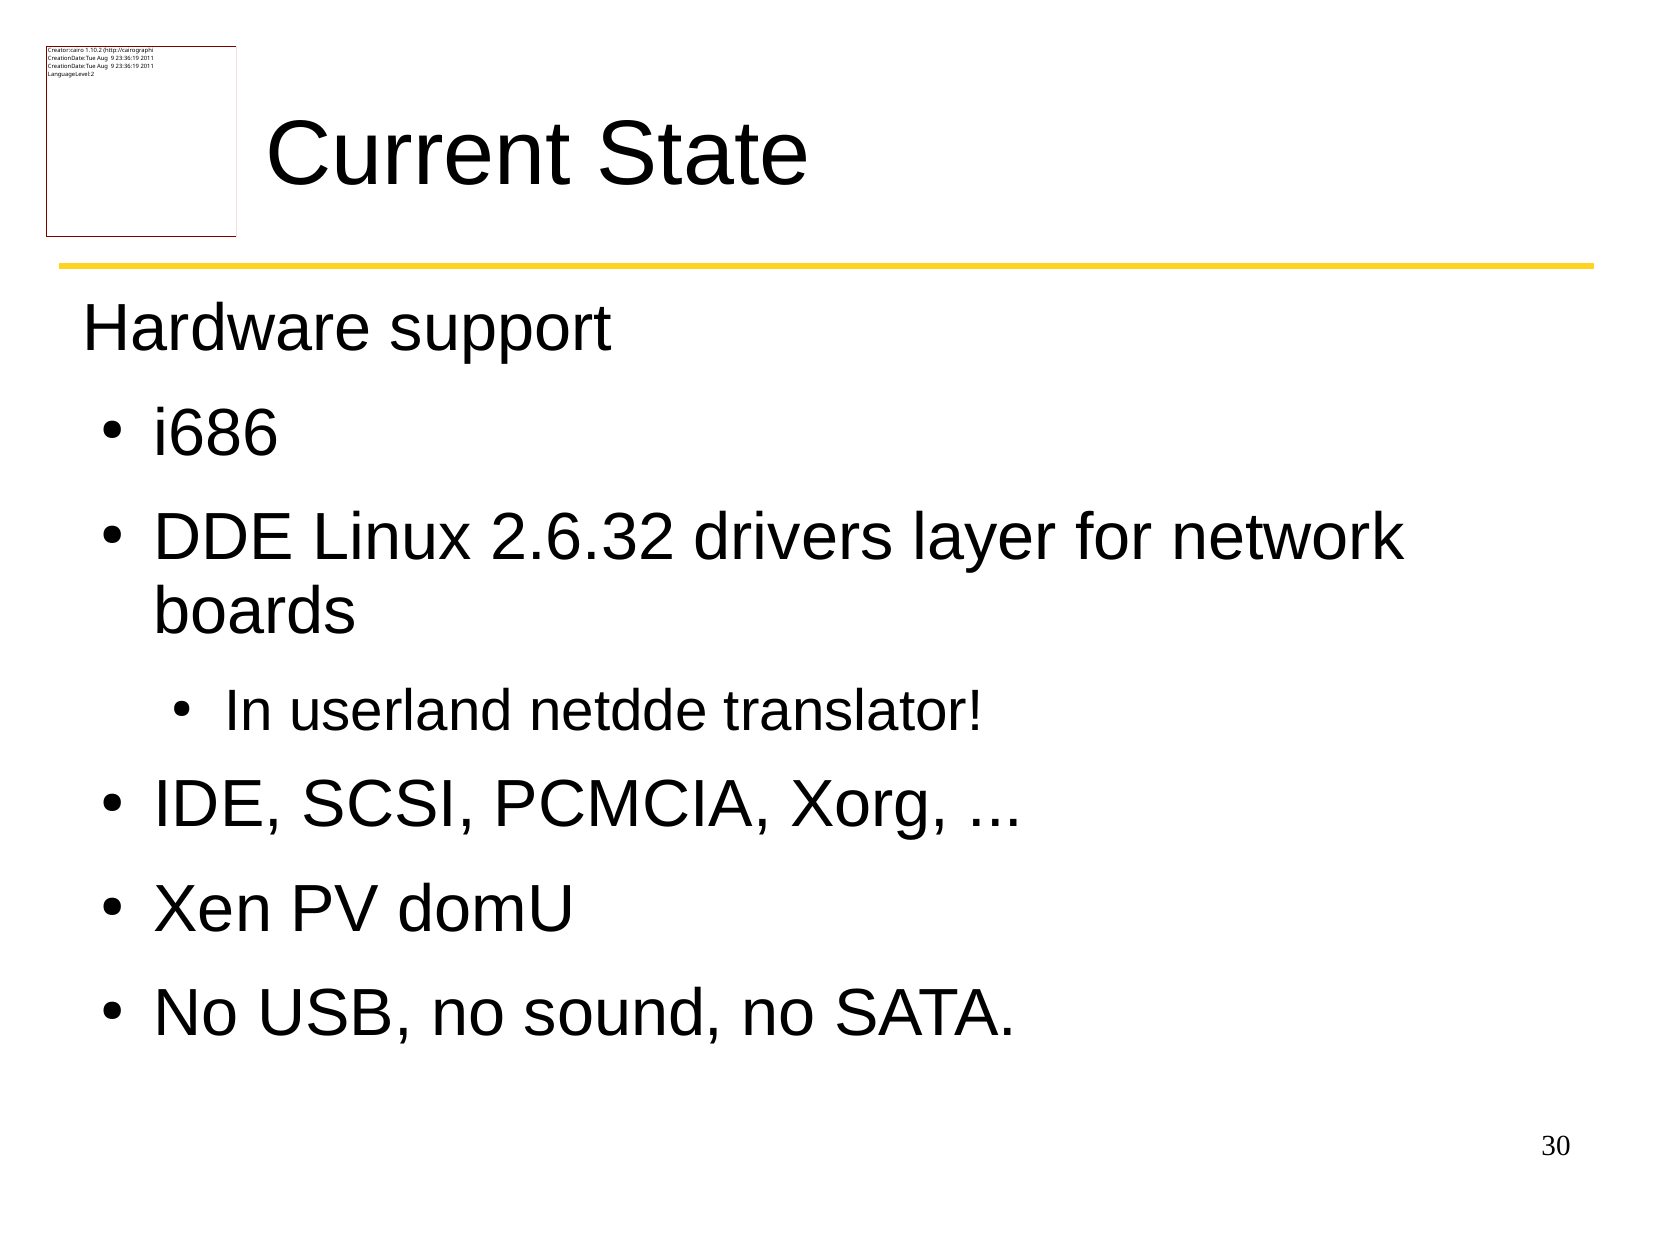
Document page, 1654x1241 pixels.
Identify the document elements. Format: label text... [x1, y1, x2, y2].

title Current State [265, 49, 1571, 257]
list Hardware support i686 DDE Linux 2.6.32 drivers layer for network boards In userland netdde translator! IDE, SCSI, PCMCIA, Xorg, ... Xen PV domU No USB, no sound, no SATA. [82, 290, 1571, 1109]
